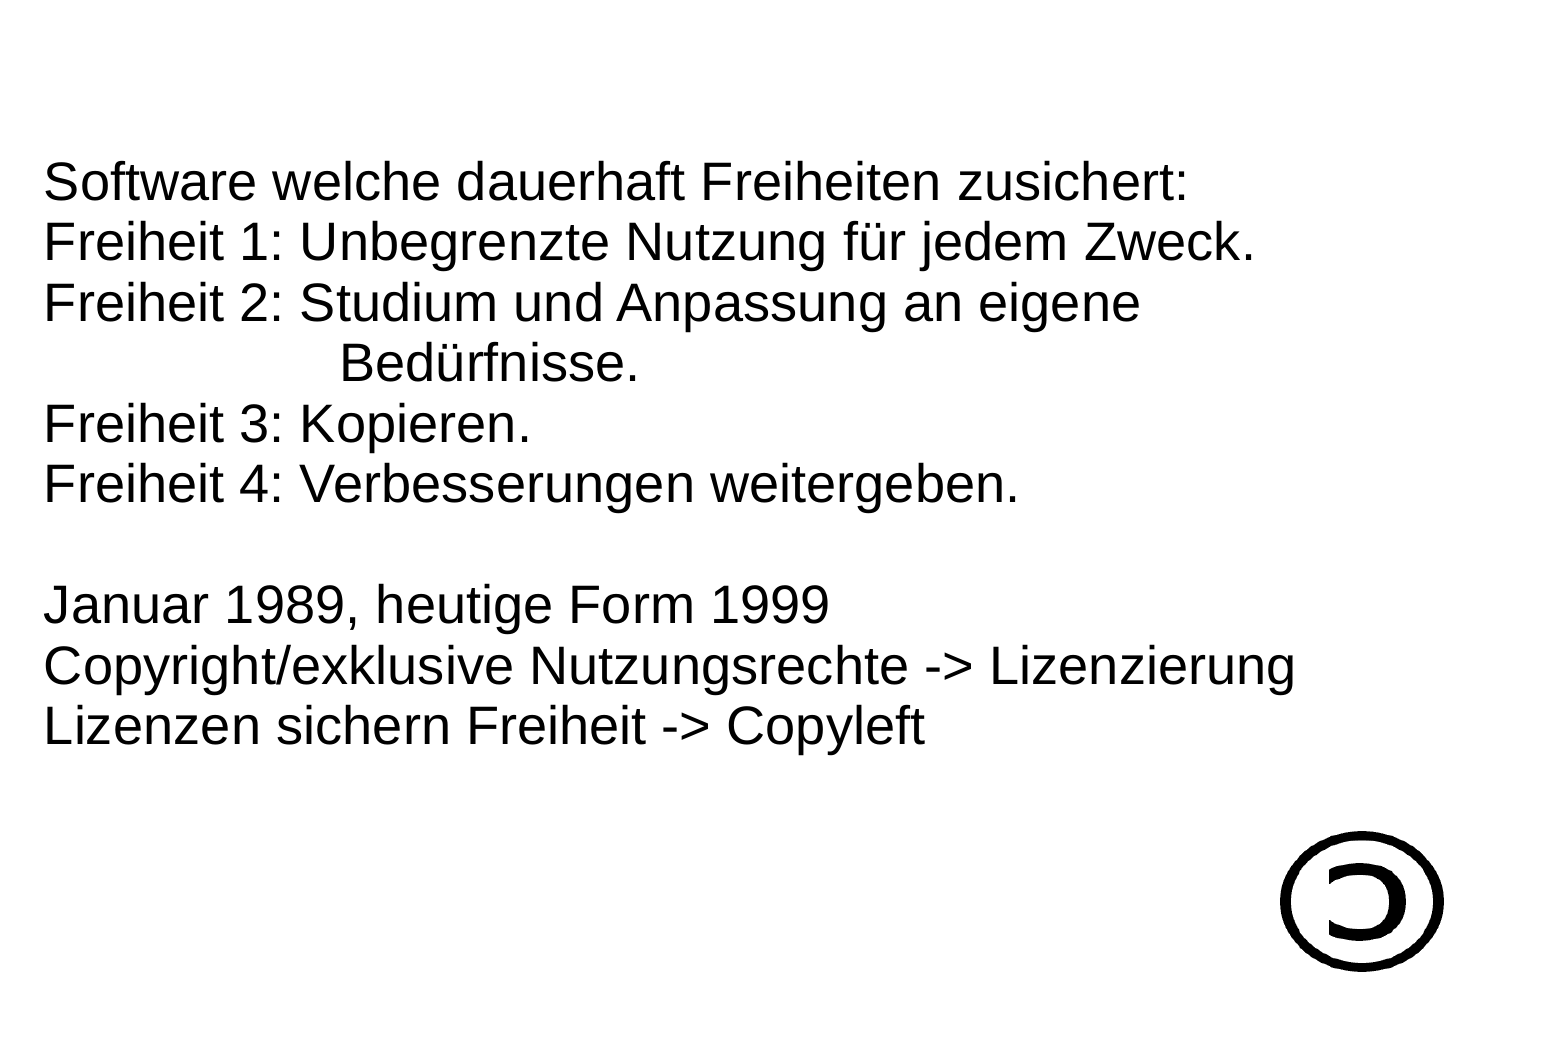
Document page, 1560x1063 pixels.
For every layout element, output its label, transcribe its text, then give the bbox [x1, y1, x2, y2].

picture [1269, 826, 1454, 978]
text_box Software welche dauerhaft Freiheiten zusichert: Freiheit 1: Unbegrenzte Nutzung für jedem Zweck. Freiheit 2: Studium und Anpassung an eigene Bedürfnisse. Freiheit 3: Kopieren. Freiheit 4: Verbesserungen weitergeben. Januar 1989, heutige Form 1999 Copyright/exklusive Nutzungsrechte -> Lizenzierung Lizenzen sichern Freiheit -> Copyleft [29, 143, 1536, 1060]
